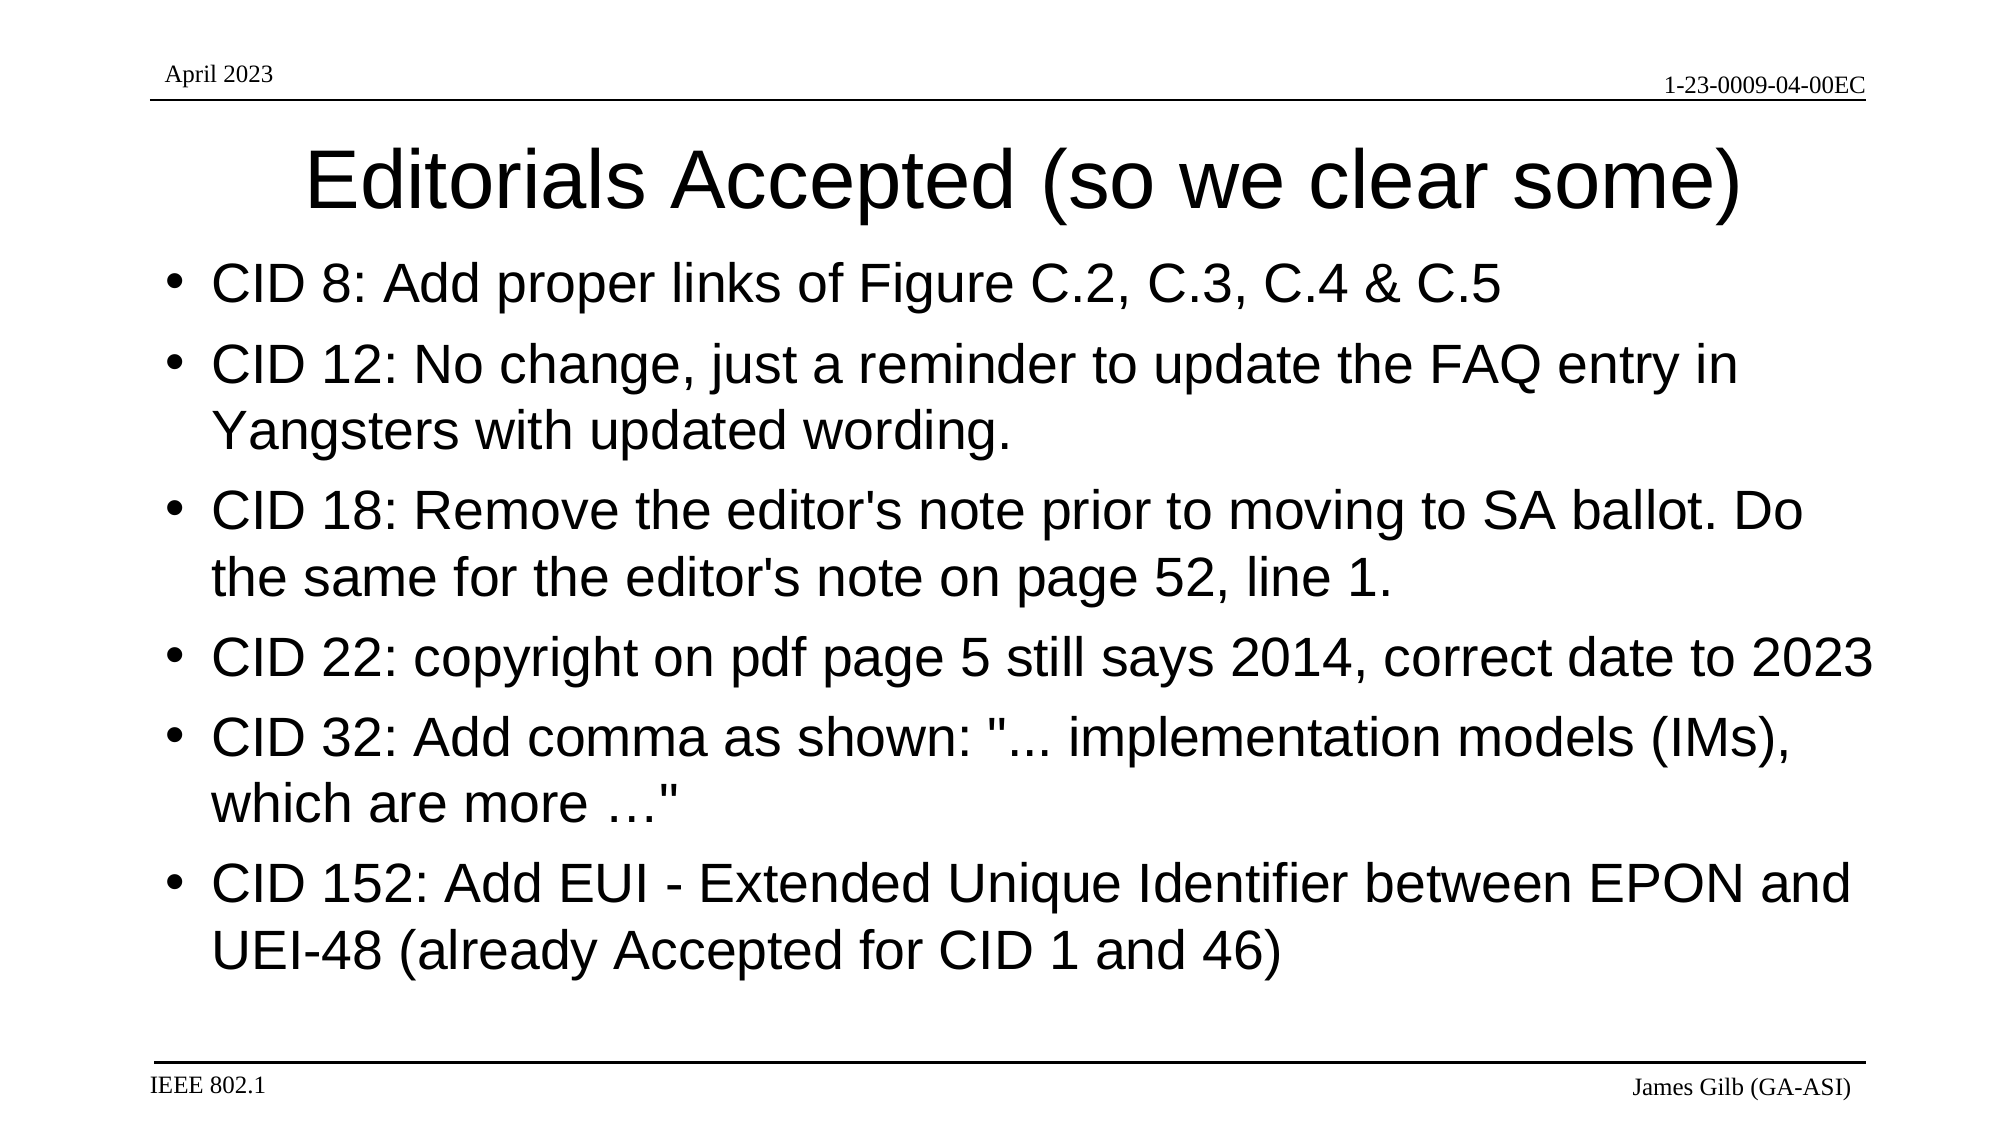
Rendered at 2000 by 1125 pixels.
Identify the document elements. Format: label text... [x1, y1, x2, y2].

title Editorials Accepted (so we clear some) [149, 112, 1900, 238]
list CID 8: Add proper links of Figure C.2, C.3, C.4 & C.5 CID 12: No change, just a reminder to update the FAQ entry in Yangsters with updated wording. CID 18: Remove the editor's note prior to moving to SA ballot. Do the same for the editor's note on page 52, line 1. CID 22: copyright on pdf page 5 still says 2014, correct date to 2023 CID 32: Add comma as shown: "... implementation models (IMs), which are more …" CID 152: Add EUI - Extended Unique Identifier between EPON and UEI-48 (already Accepted for CID 1 and 46) [149, 239, 1900, 1051]
